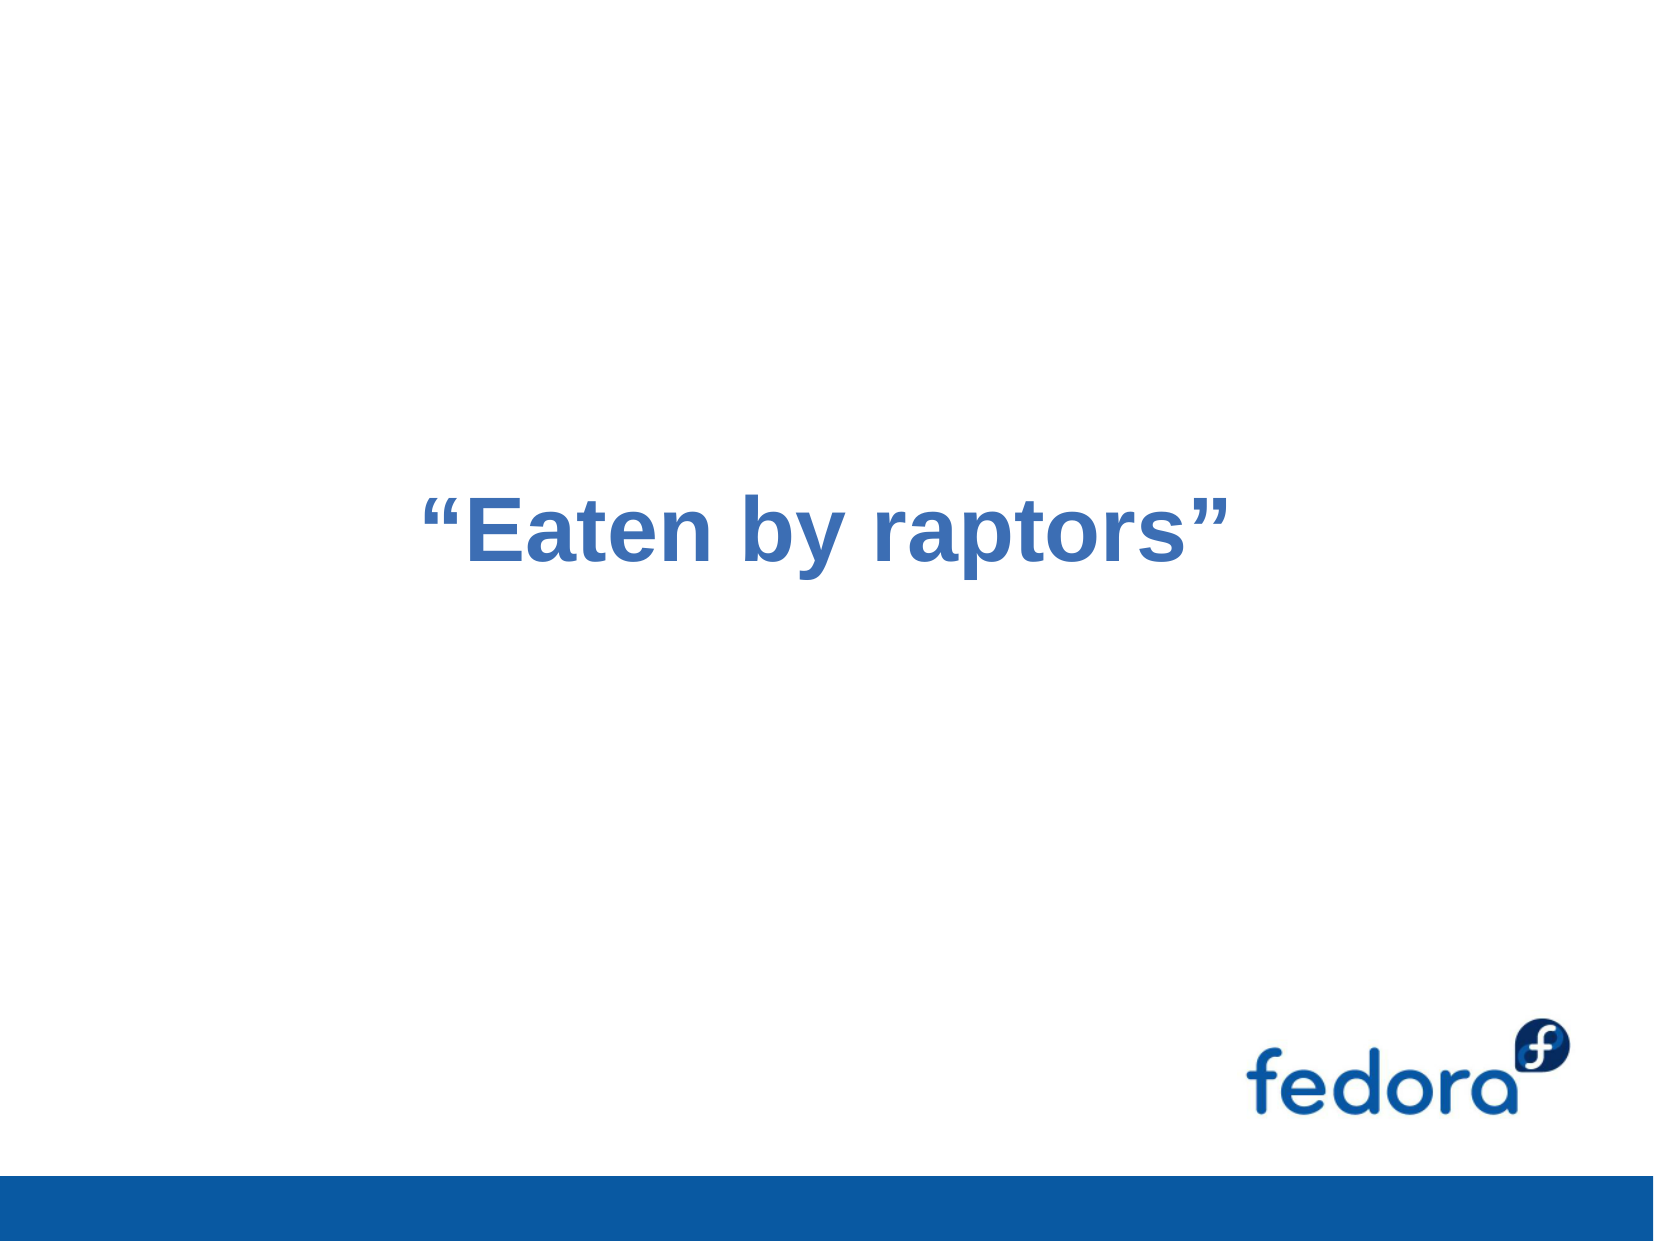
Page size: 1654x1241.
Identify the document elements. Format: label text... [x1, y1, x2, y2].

picture [1237, 1010, 1576, 1125]
picture [0, 1176, 1654, 1241]
subtitle “Eaten by raptors” [82, 56, 1571, 1102]
